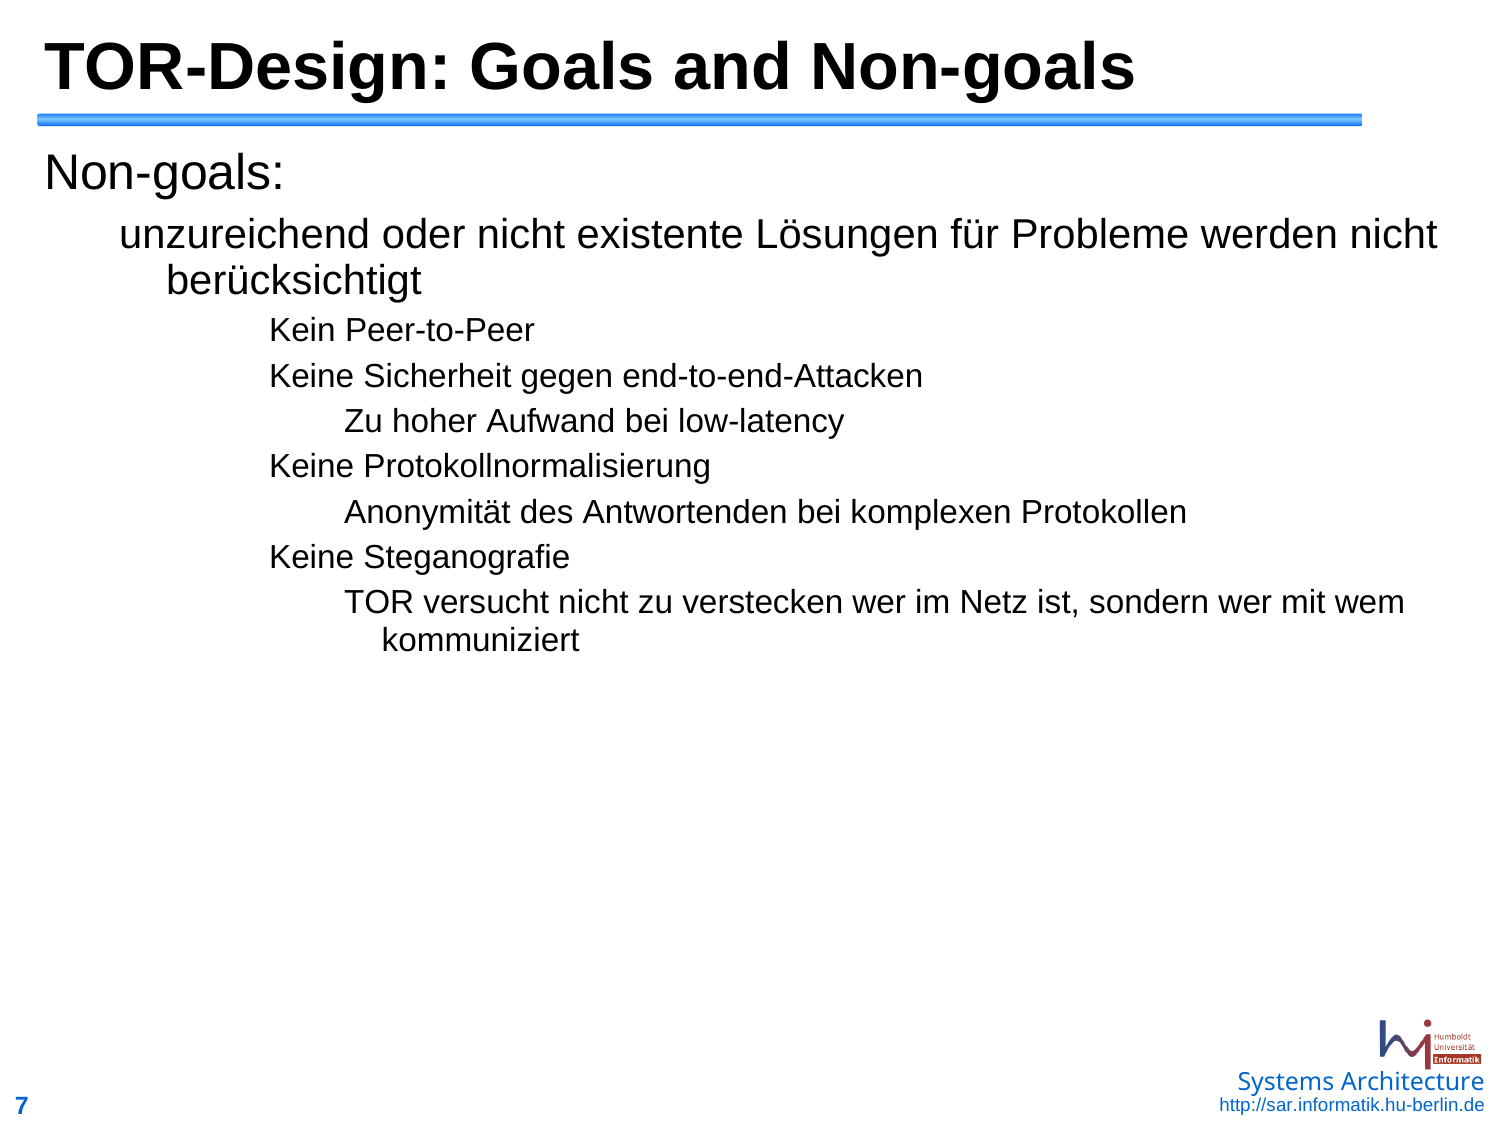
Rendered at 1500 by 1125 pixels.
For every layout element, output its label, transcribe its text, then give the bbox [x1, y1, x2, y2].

list Non-goals: unzureichend oder nicht existente Lösungen für Probleme werden nicht berücksichtigt Kein Peer-to-Peer Keine Sicherheit gegen end-to-end-Attacken Zu hoher Aufwand bei low-latency Keine Protokollnormalisierung Anonymität des Antwortenden bei komplexen Protokollen Keine Steganografie TOR versucht nicht zu verstecken wer im Netz ist, sondern wer mit wem kommuniziert [29, 137, 1500, 1059]
picture [1376, 1059, 1483, 1071]
title TOR-Design: Goals and Non-goals [29, 19, 1500, 114]
